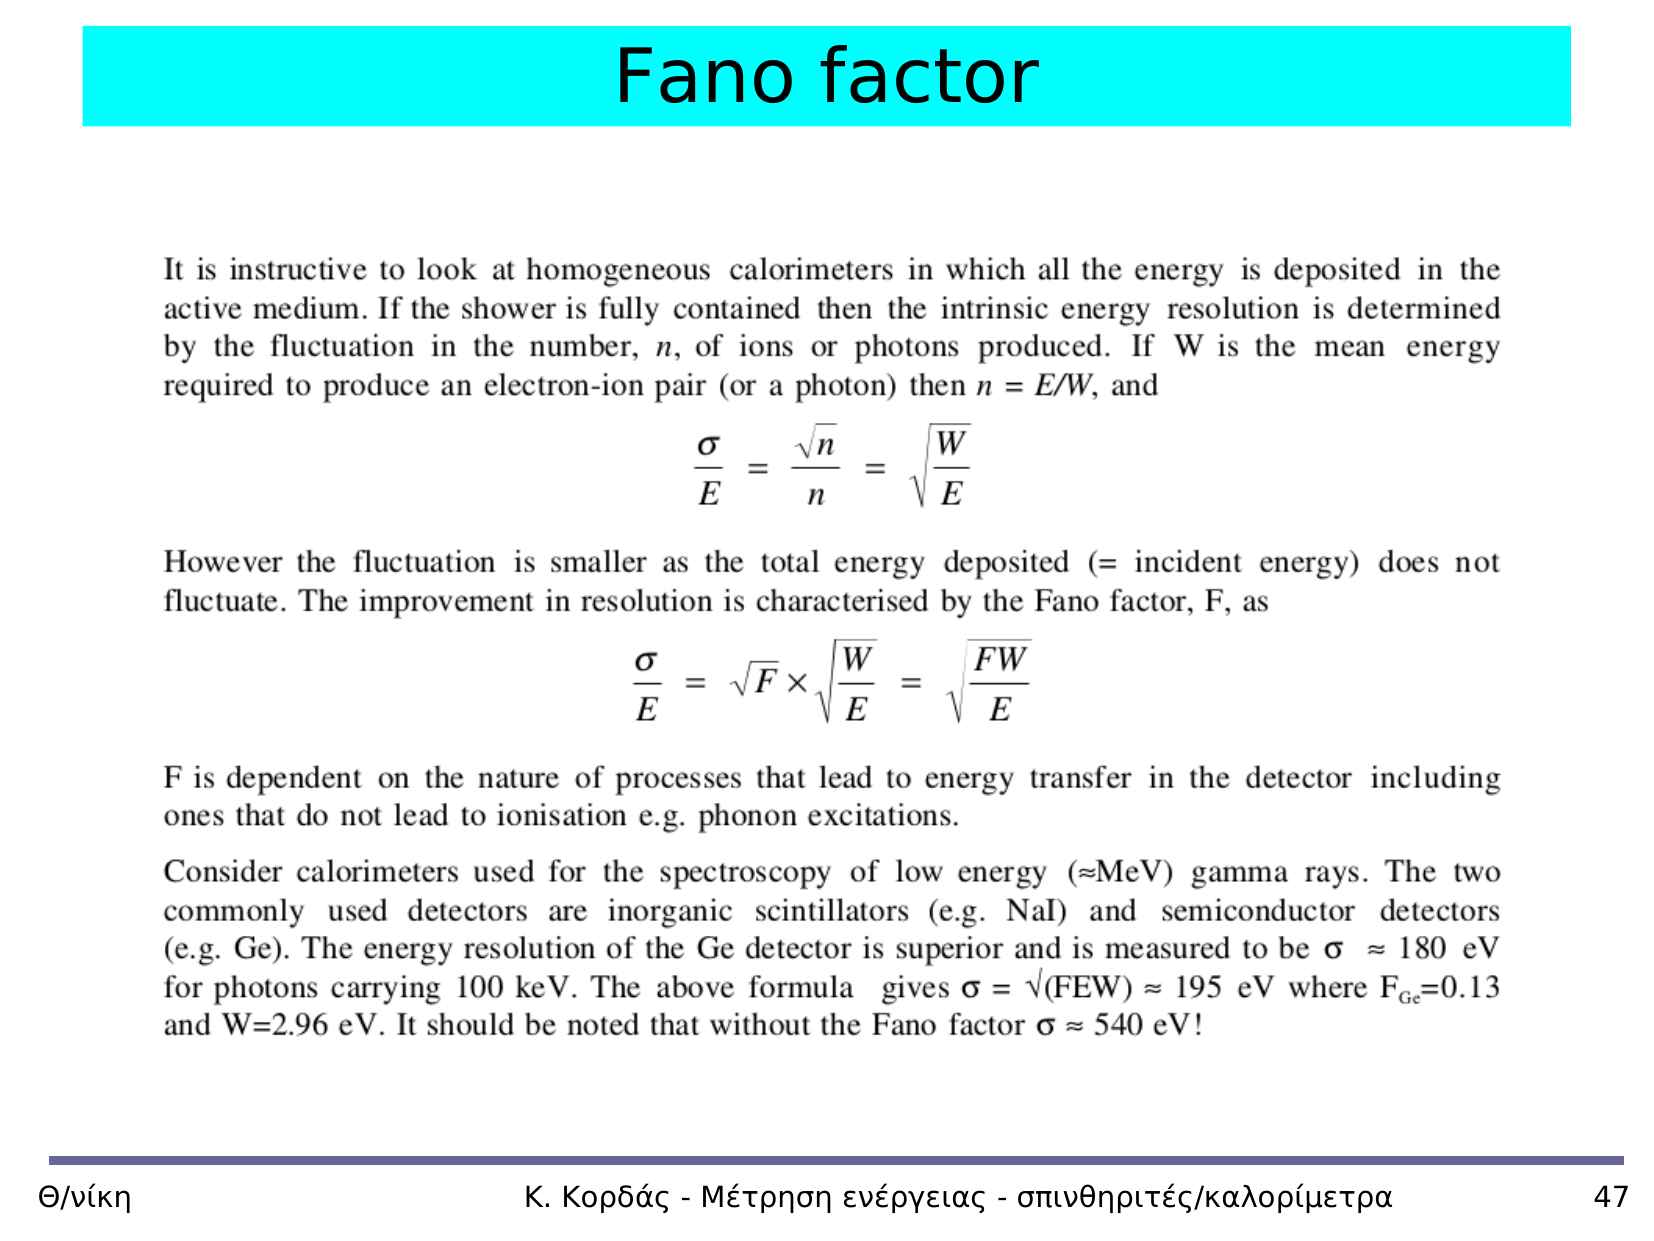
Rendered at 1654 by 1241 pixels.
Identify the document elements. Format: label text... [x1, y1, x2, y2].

picture [153, 239, 1521, 1058]
title Fano factor [82, 25, 1571, 127]
